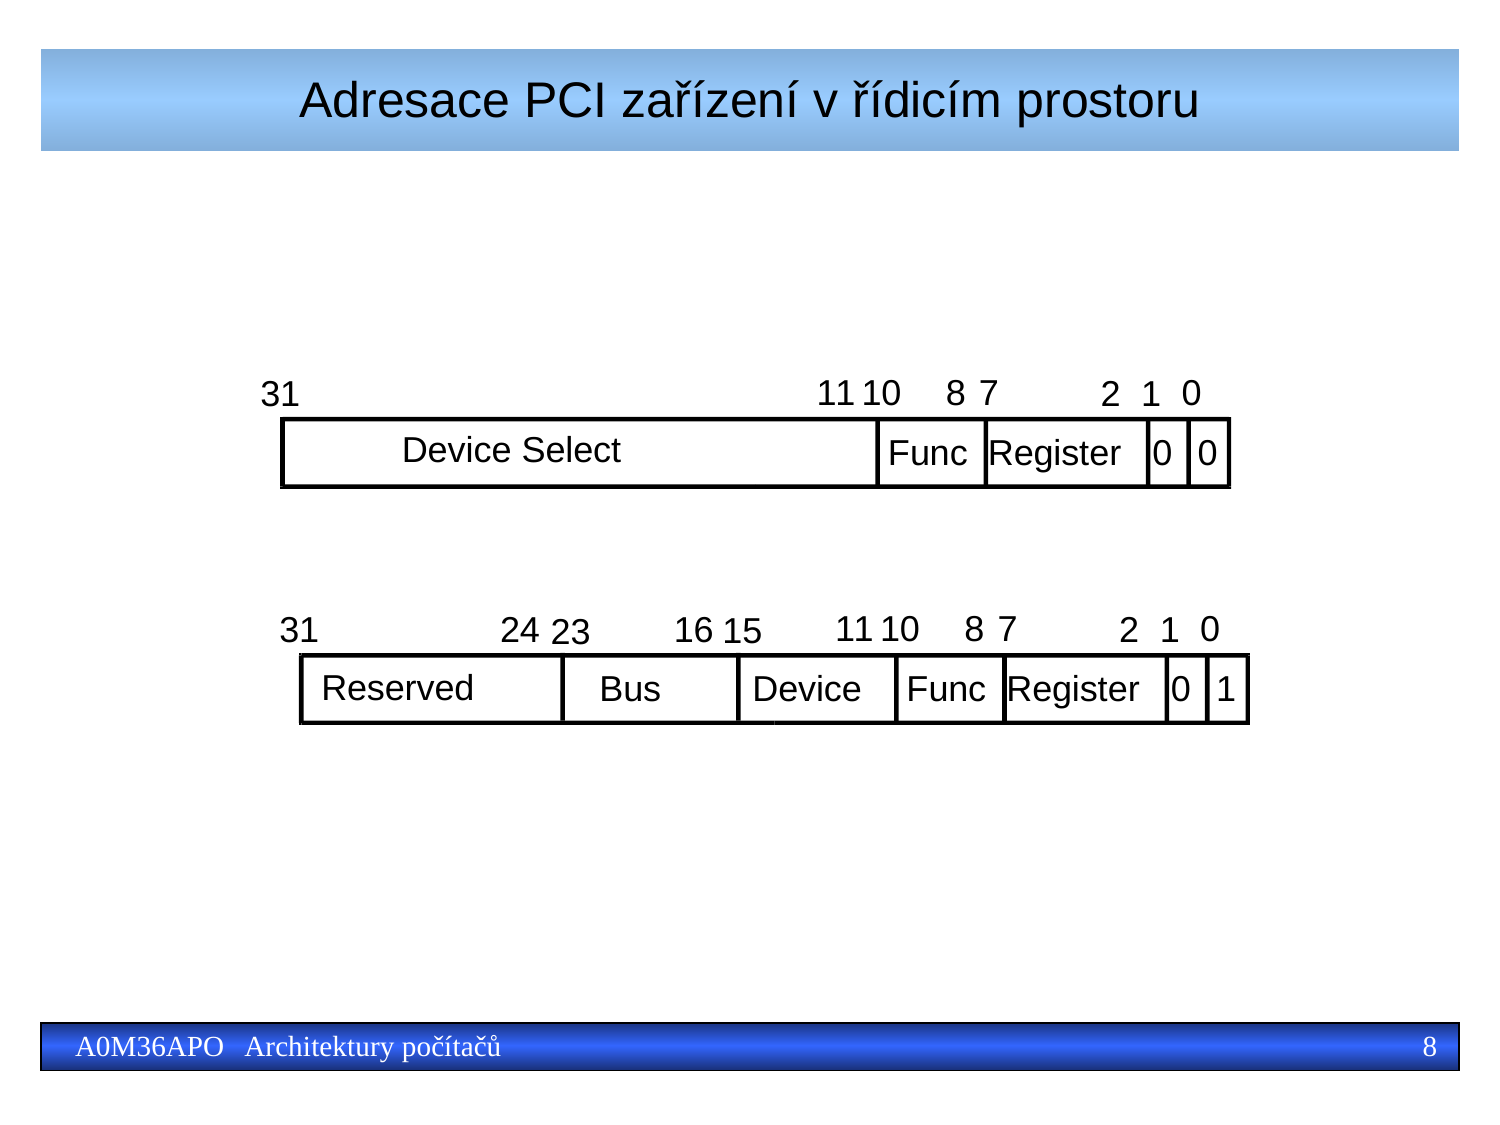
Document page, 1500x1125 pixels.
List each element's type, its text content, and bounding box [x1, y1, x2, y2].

chart [279, 606, 1250, 725]
title Adresace PCI zařízení v řídicím prostoru [41, 49, 1459, 151]
chart [260, 370, 1232, 489]
